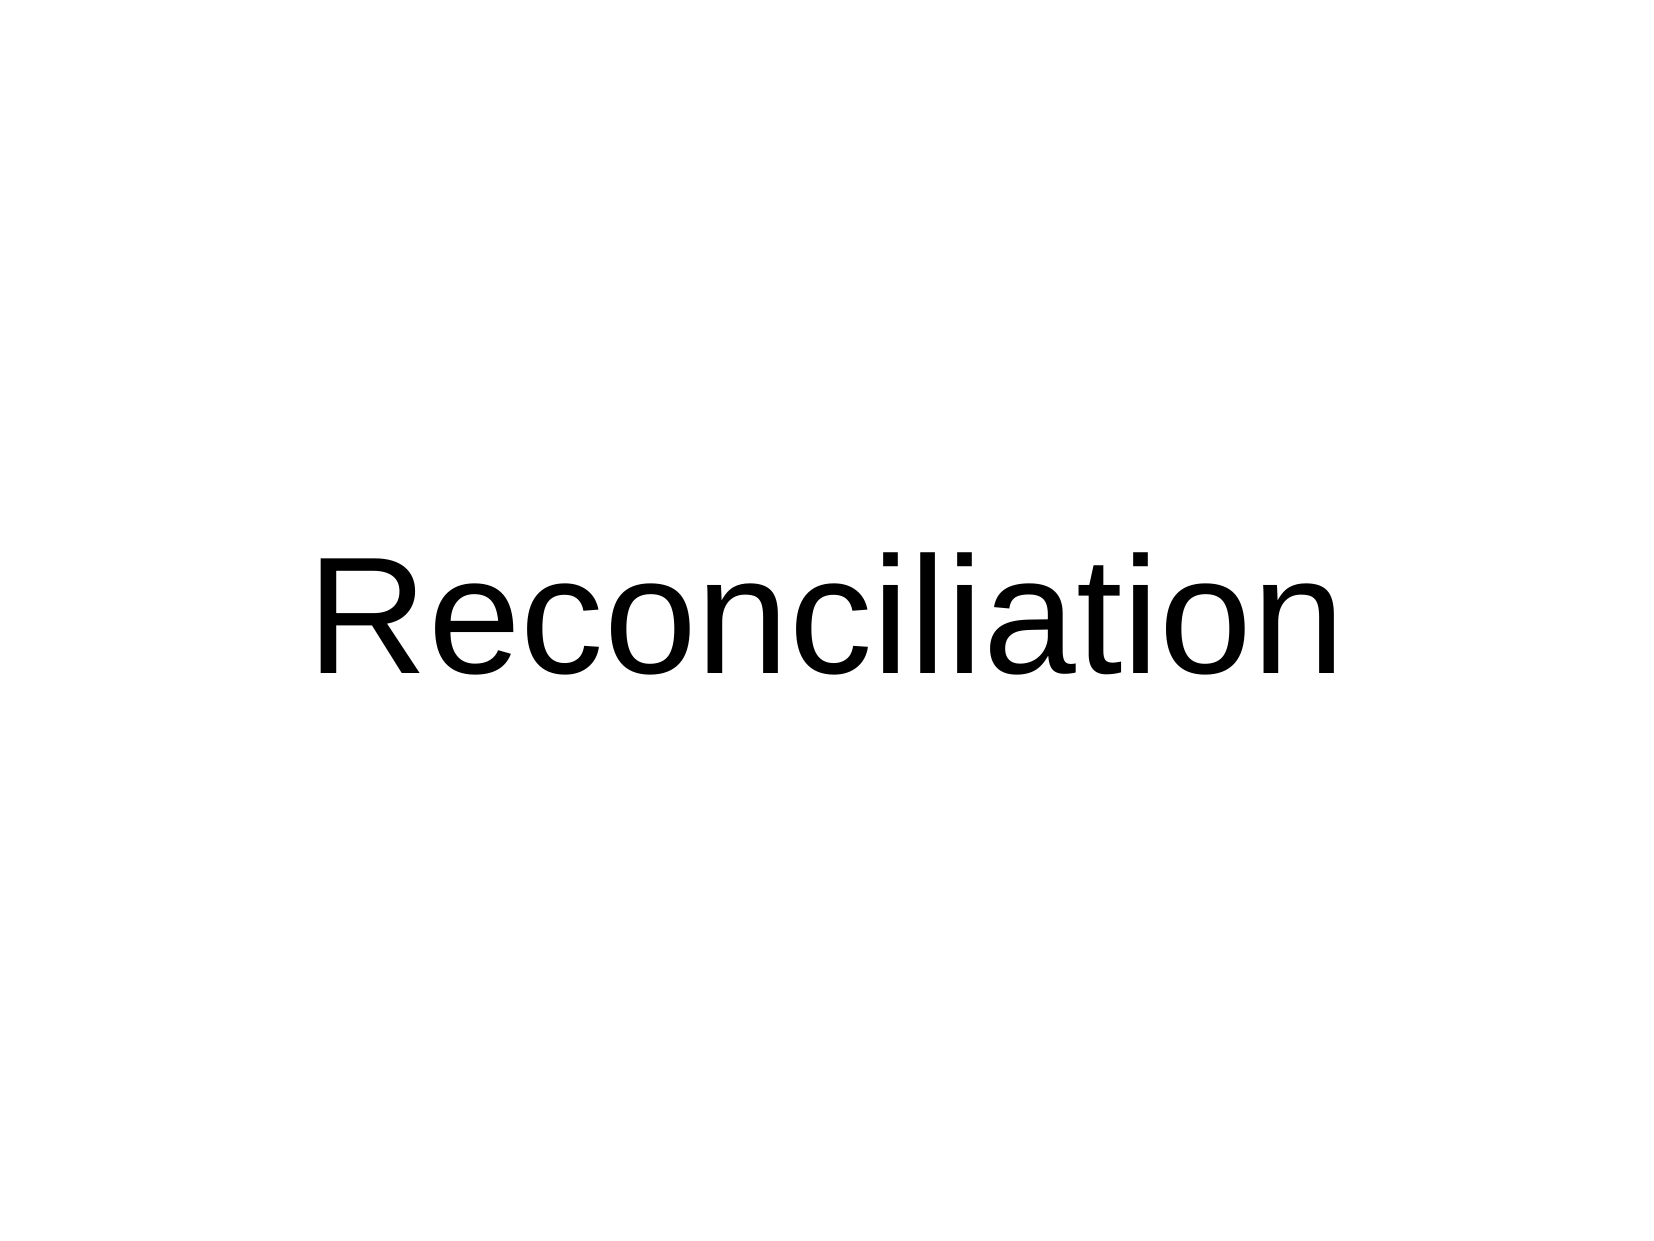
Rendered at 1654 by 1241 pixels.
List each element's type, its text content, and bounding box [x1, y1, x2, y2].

title Reconciliation [82, 56, 1571, 1174]
